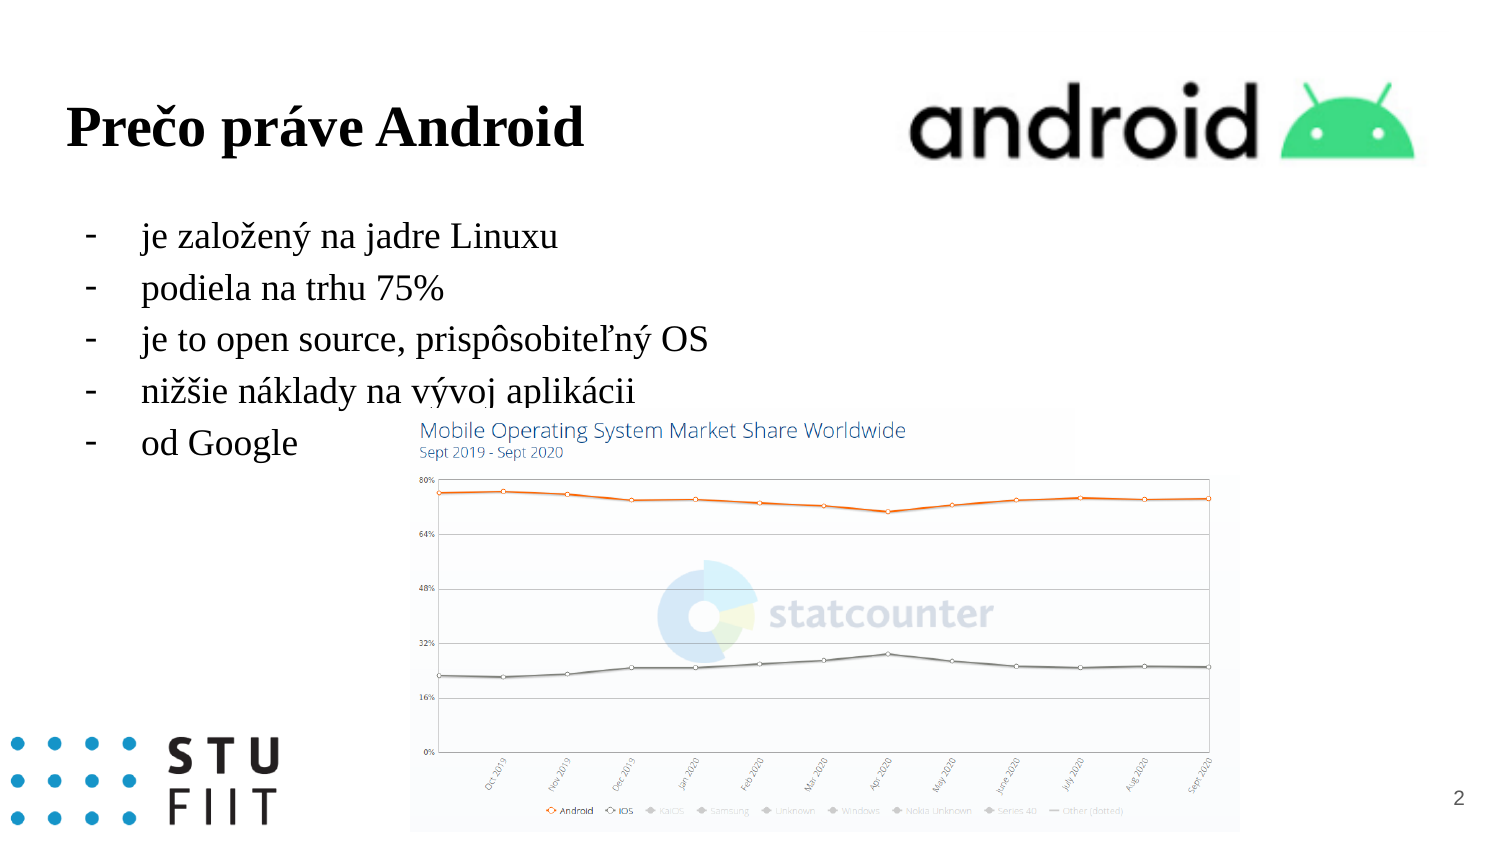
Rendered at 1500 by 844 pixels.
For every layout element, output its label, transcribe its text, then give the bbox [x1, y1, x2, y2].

picture [410, 368, 1301, 832]
picture [858, 30, 1449, 210]
slide_number <number> [1389, 764, 1480, 830]
picture [0, 713, 288, 844]
list je založený na jadre Linuxu podiela na trhu 75% je to open source, prispôsobiteľný OS nižšie náklady na vývoj aplikácii od Google [51, 189, 1449, 750]
title Prečo práve Android [51, 72, 858, 167]
